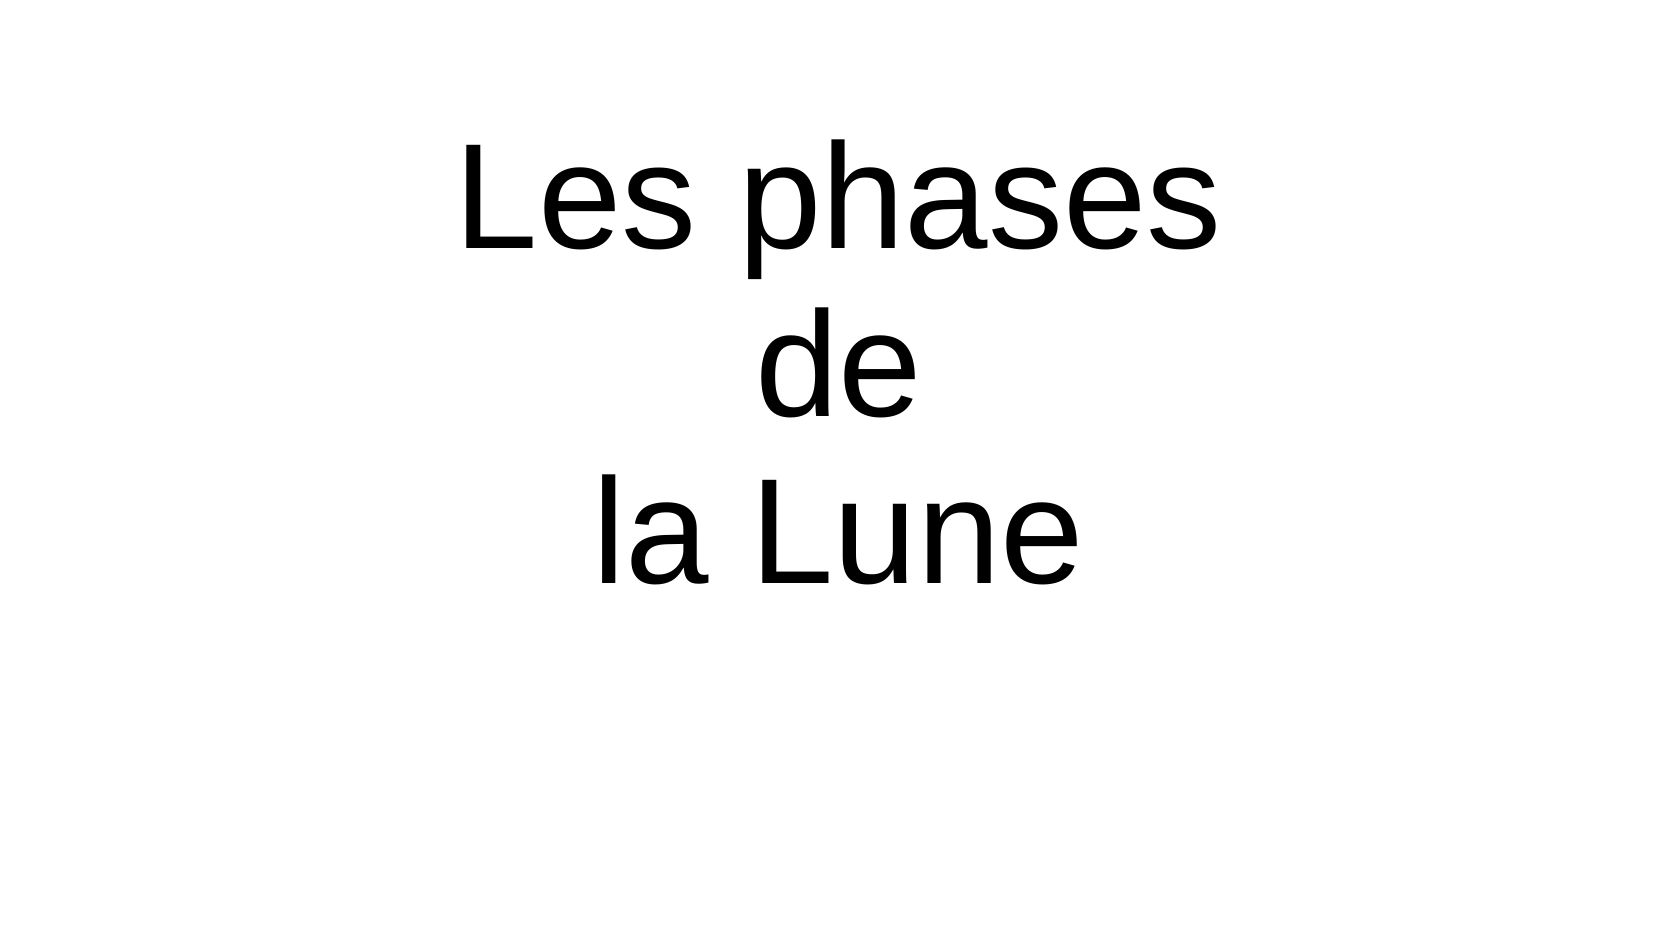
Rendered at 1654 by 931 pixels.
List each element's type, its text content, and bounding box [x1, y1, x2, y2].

subtitle Les phases de la Lune [94, 94, 1583, 634]
